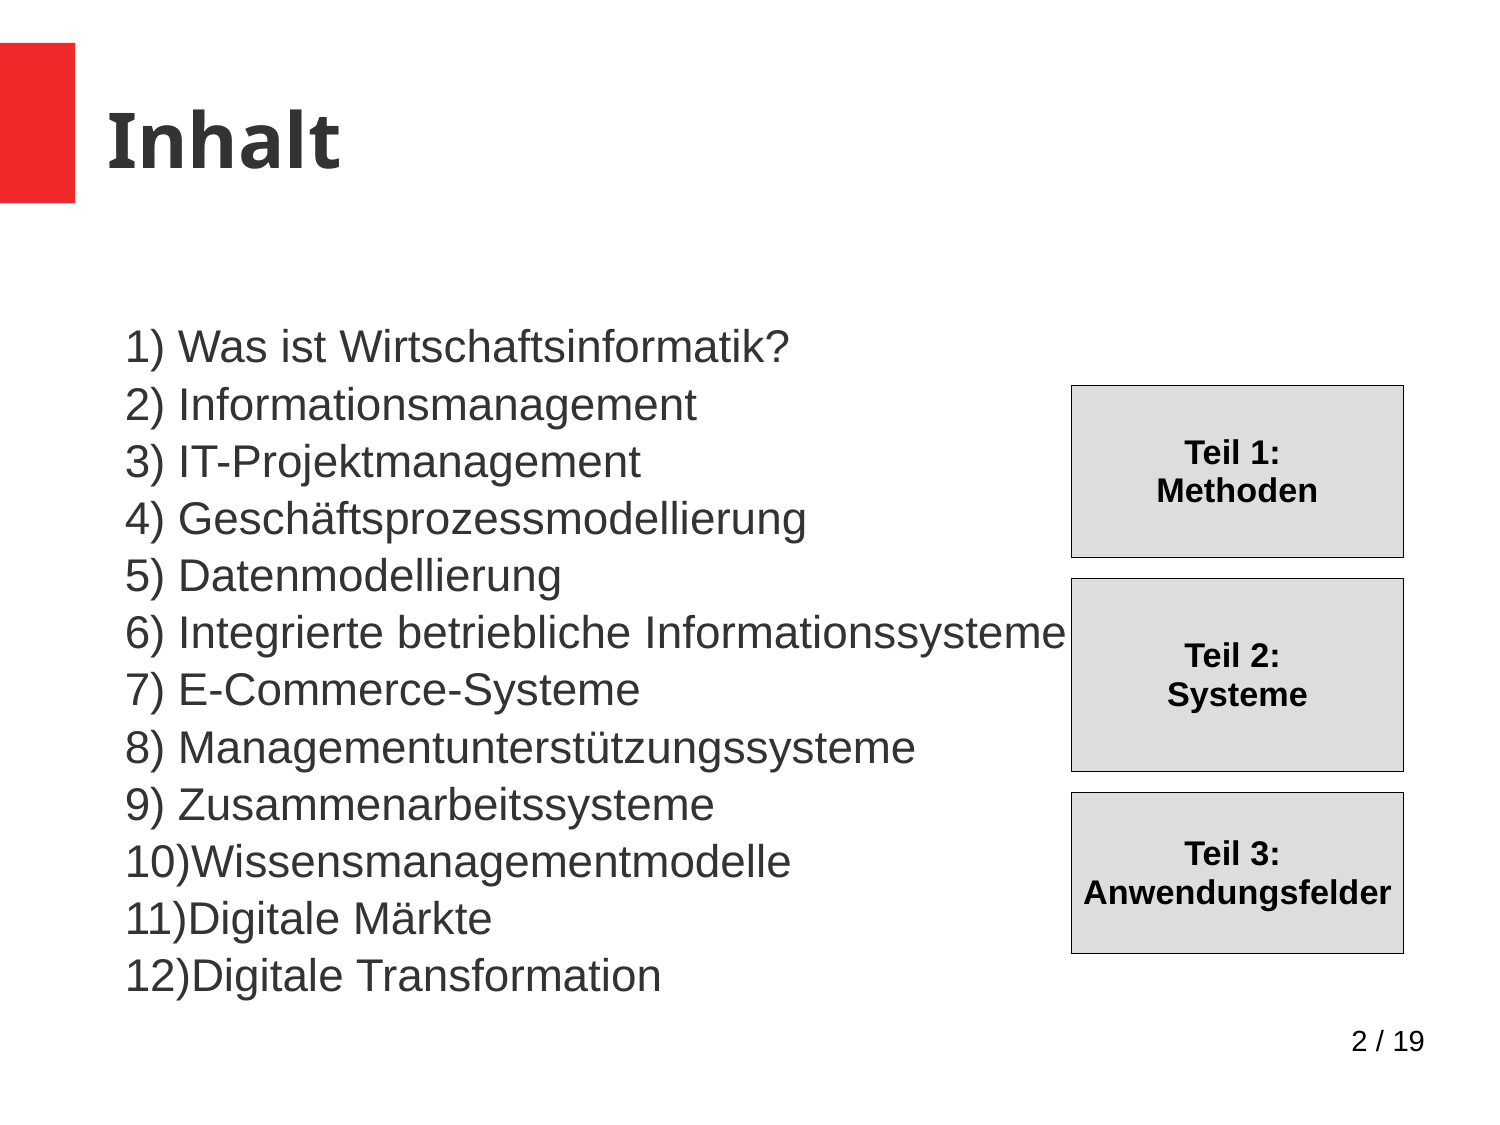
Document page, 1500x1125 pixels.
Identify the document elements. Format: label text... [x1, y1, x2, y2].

title Inhalt [107, 44, 1425, 233]
text_box Teil 3: Anwendungsfelder [1071, 792, 1404, 954]
text_box Teil 2: Systeme [1071, 578, 1404, 772]
text_box Teil 1: Methoden [1071, 385, 1404, 558]
list Was ist Wirtschaftsinformatik? Informationsmanagement IT-Projektmanagement Geschäftsprozessmodellierung Datenmodellierung Integrierte betriebliche Informationssysteme E-Commerce-Systeme Managementunterstützungssysteme Zusammenarbeitssysteme Wissensmanagementmodelle Digitale Märkte Digitale Transformation [107, 321, 1393, 974]
